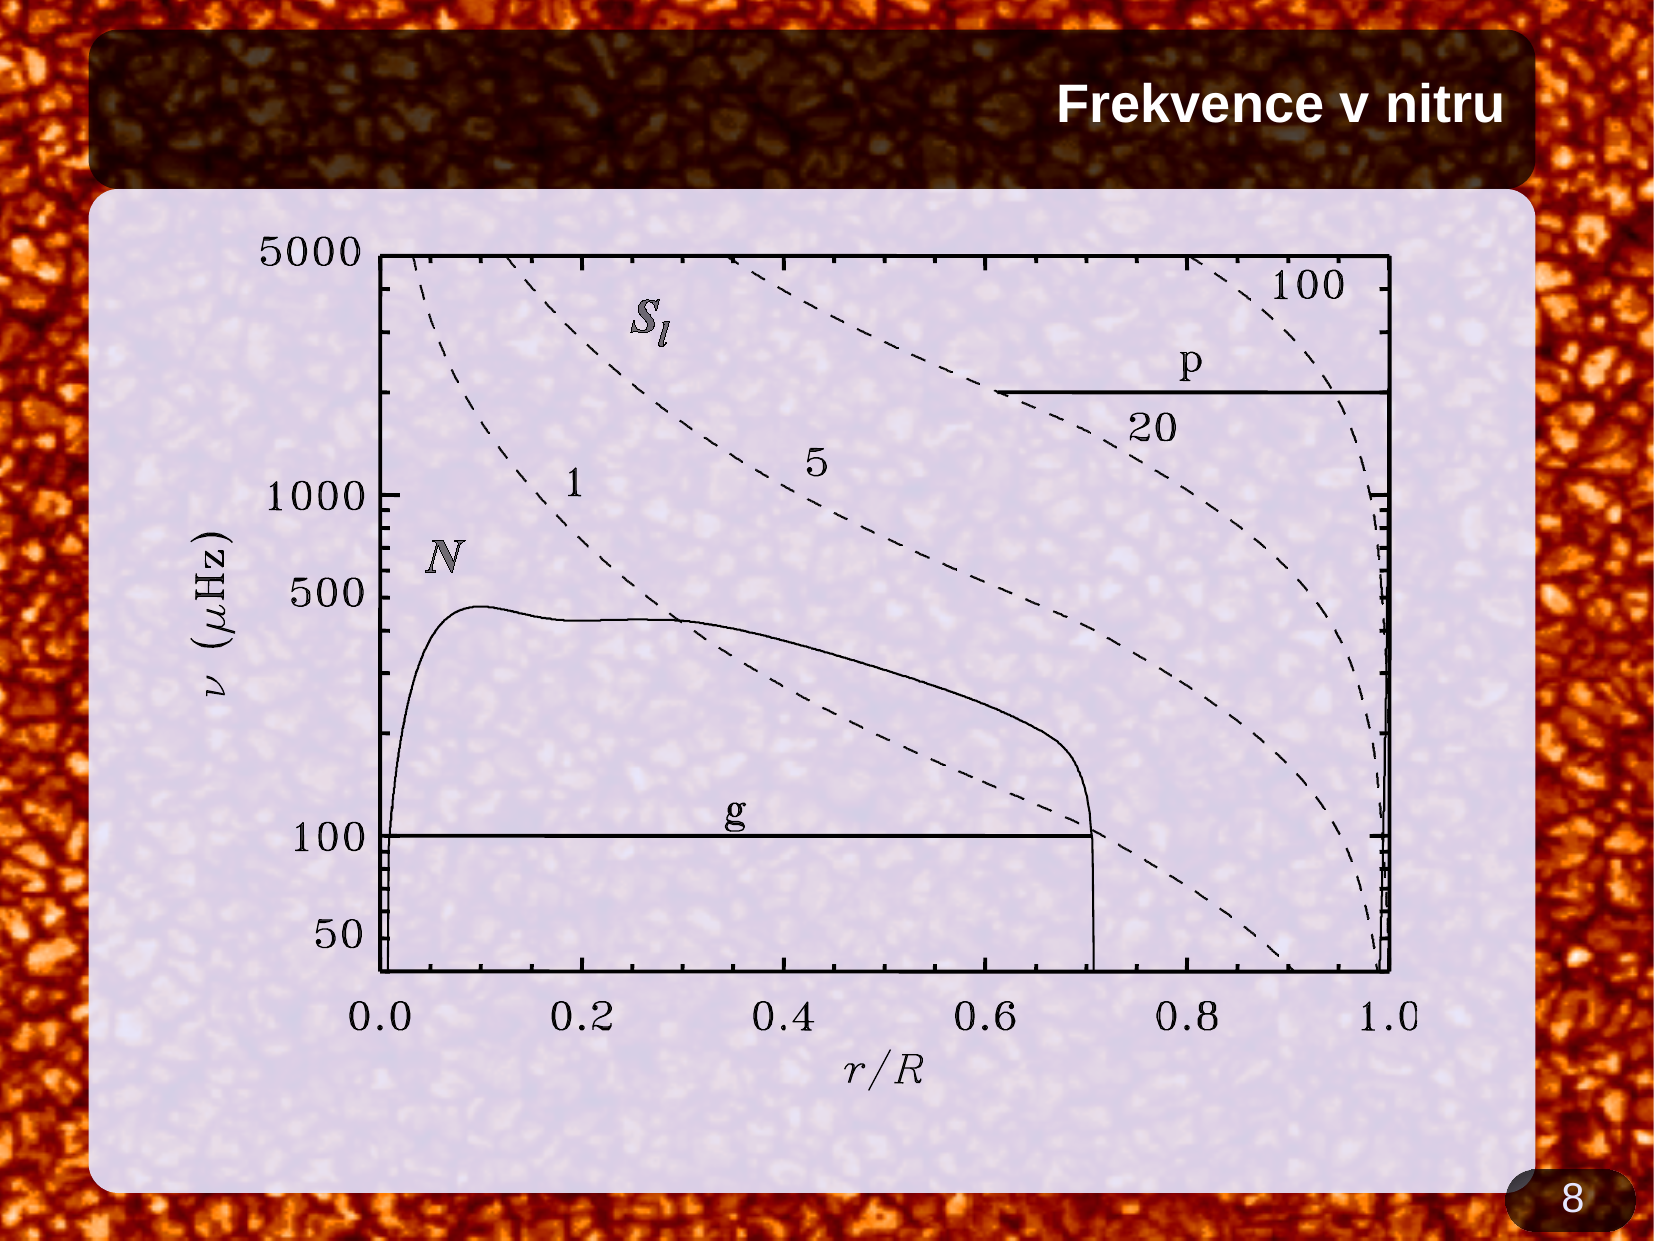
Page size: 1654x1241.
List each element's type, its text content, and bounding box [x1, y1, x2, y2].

picture [0, 0, 1654, 1241]
text_box [630, 299, 660, 333]
text_box [658, 321, 670, 347]
text_box [425, 540, 466, 573]
title Frekvence v nitru [118, 59, 1506, 148]
